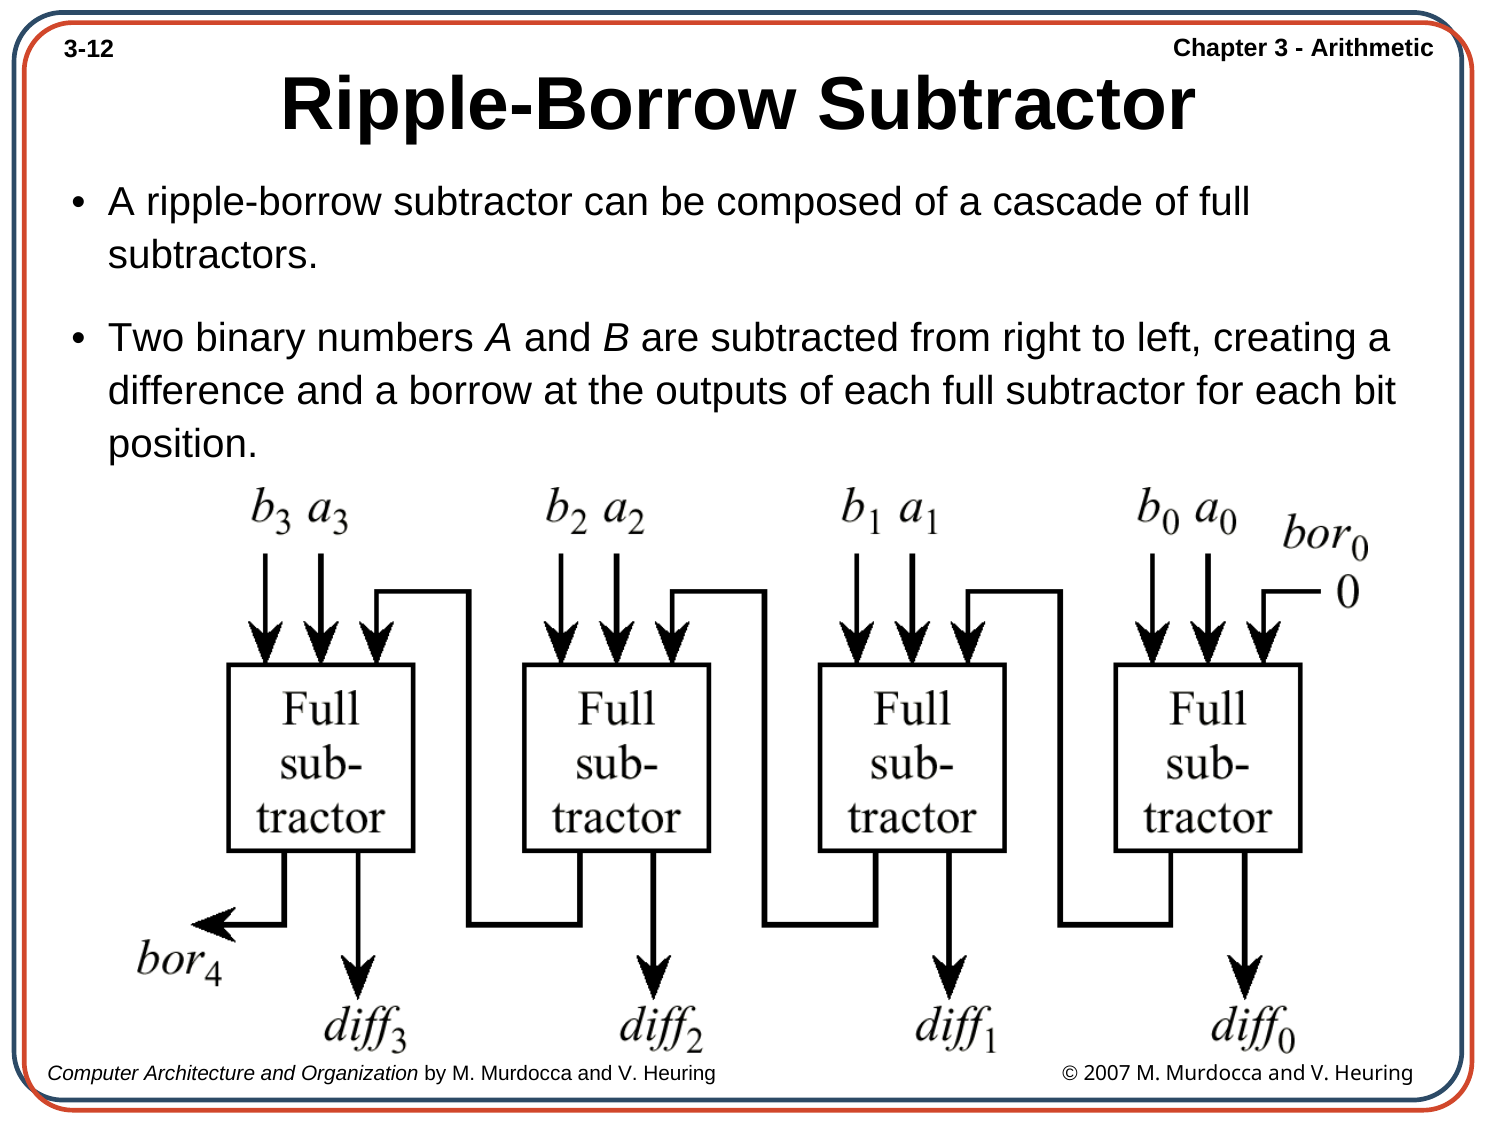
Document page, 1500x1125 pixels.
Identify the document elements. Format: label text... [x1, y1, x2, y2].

picture [137, 487, 1368, 1054]
title Ripple-Borrow Subtractor [15, 48, 1463, 163]
text_box • A ripple-borrow subtractor can be composed of a cascade of full subtractors. • Two binary numbers A and B are subtracted from right to left, creating a difference and a borrow at the outputs of each full subtractor for each bit position. [37, 162, 1448, 475]
